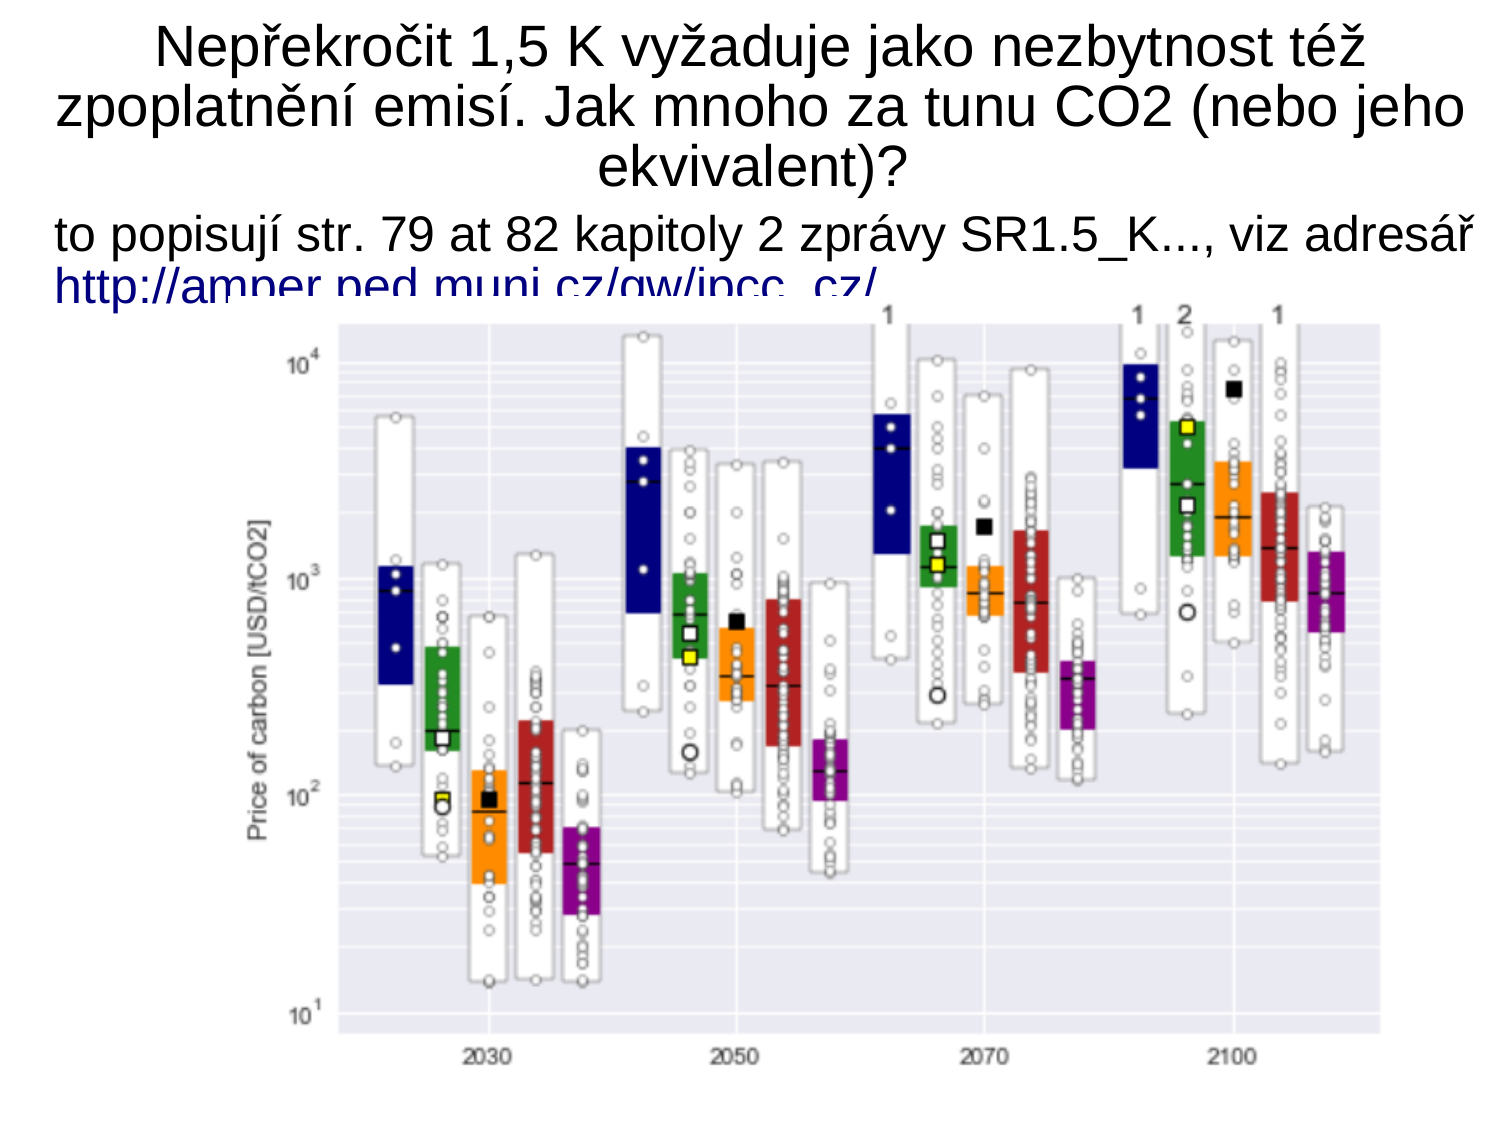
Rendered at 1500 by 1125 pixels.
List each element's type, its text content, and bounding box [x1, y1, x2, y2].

picture [228, 296, 1404, 1076]
list to popisují str. 79 at 82 kapitoly 2 zprávy SR1.5_K..., viz adresář http://amper.ped.muni.cz/gw/ipcc_cz/ [0, 209, 1488, 1118]
title Nepřekročit 1,5 K vyžaduje jako nezbytnost též zpoplatnění emisí. Jak mnoho za tunu CO2 (nebo jeho ekvivalent)? [17, 0, 1500, 227]
